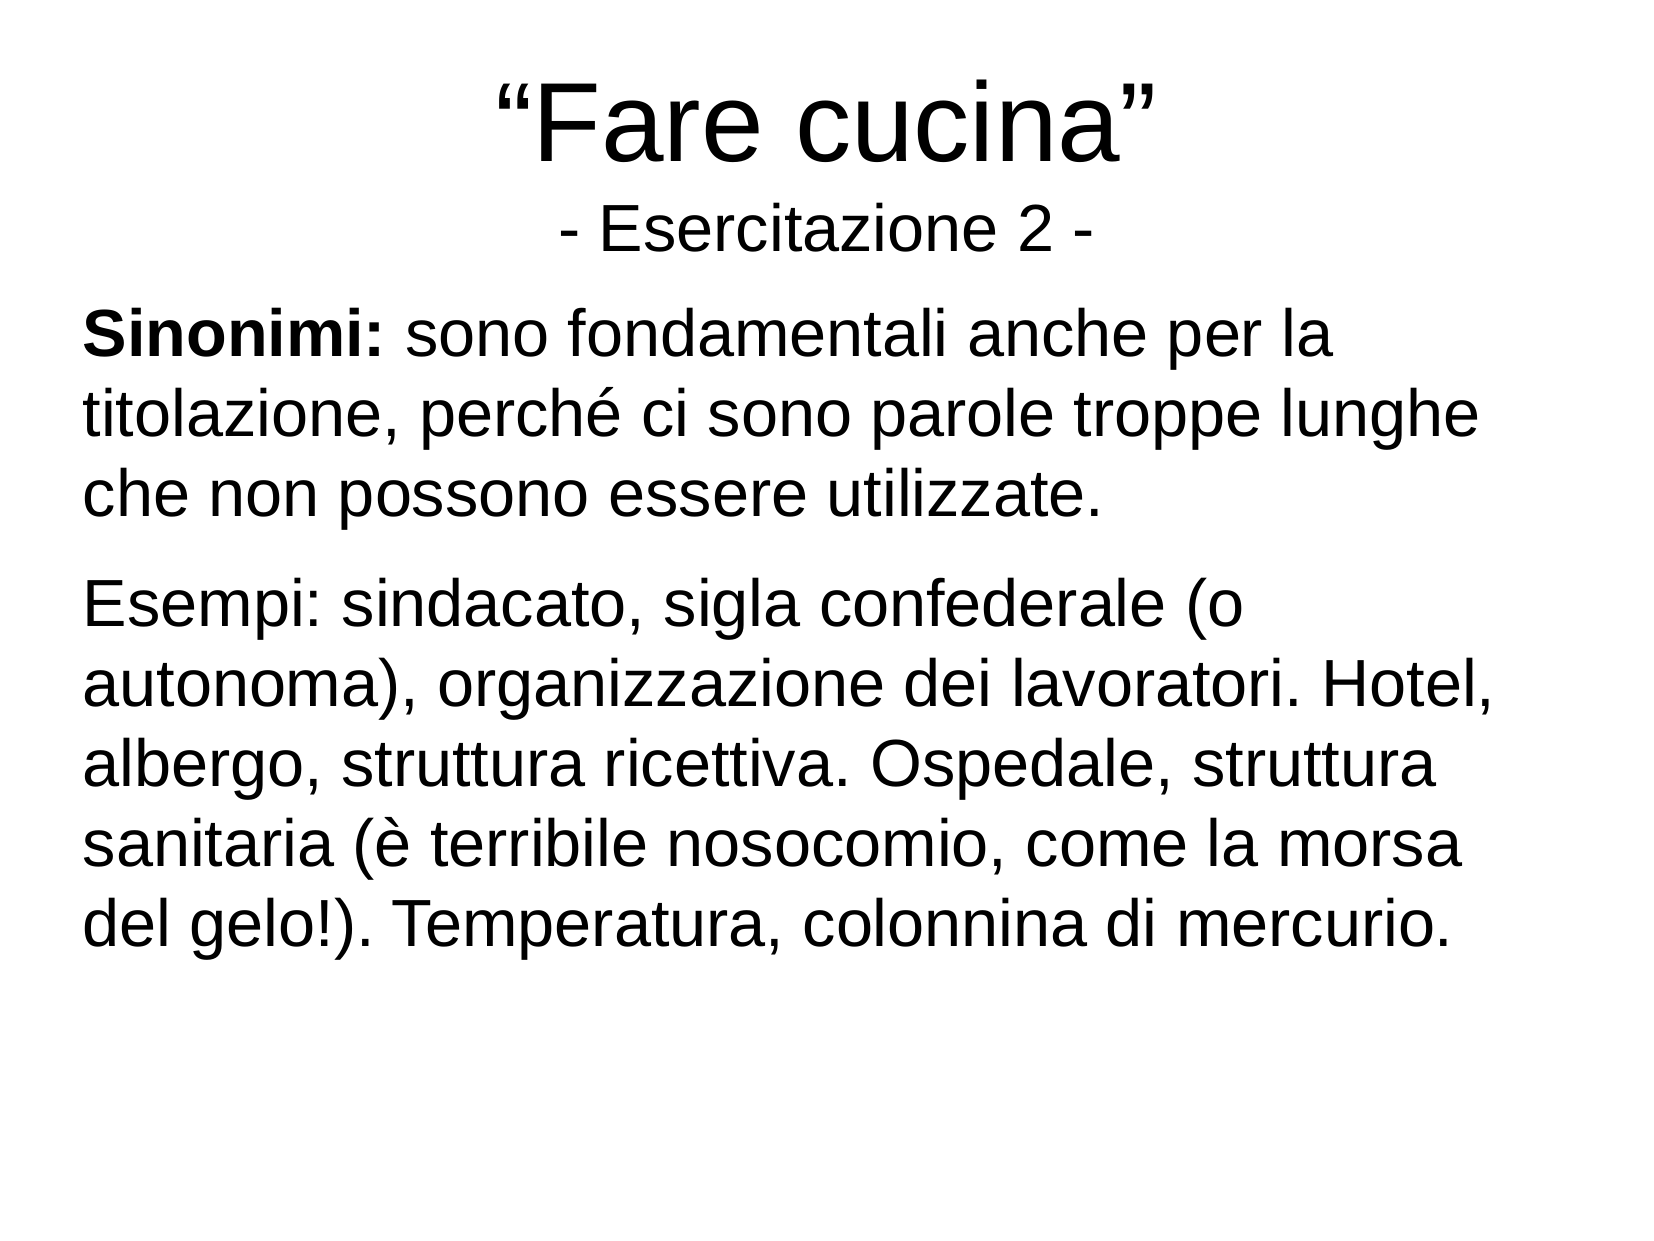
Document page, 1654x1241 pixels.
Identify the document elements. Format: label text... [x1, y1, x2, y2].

title “Fare cucina” - Esercitazione 2 - [82, 49, 1571, 257]
list Sinonimi: sono fondamentali anche per la titolazione, perché ci sono parole troppe lunghe che non possono essere utilizzate. Esempi: sindacato, sigla confederale (o autonoma), organizzazione dei lavoratori. Hotel, albergo, struttura ricettiva. Ospedale, struttura sanitaria (è terribile nosocomio, come la morsa del gelo!). Temperatura, colonnina di mercurio. [82, 290, 1571, 1109]
